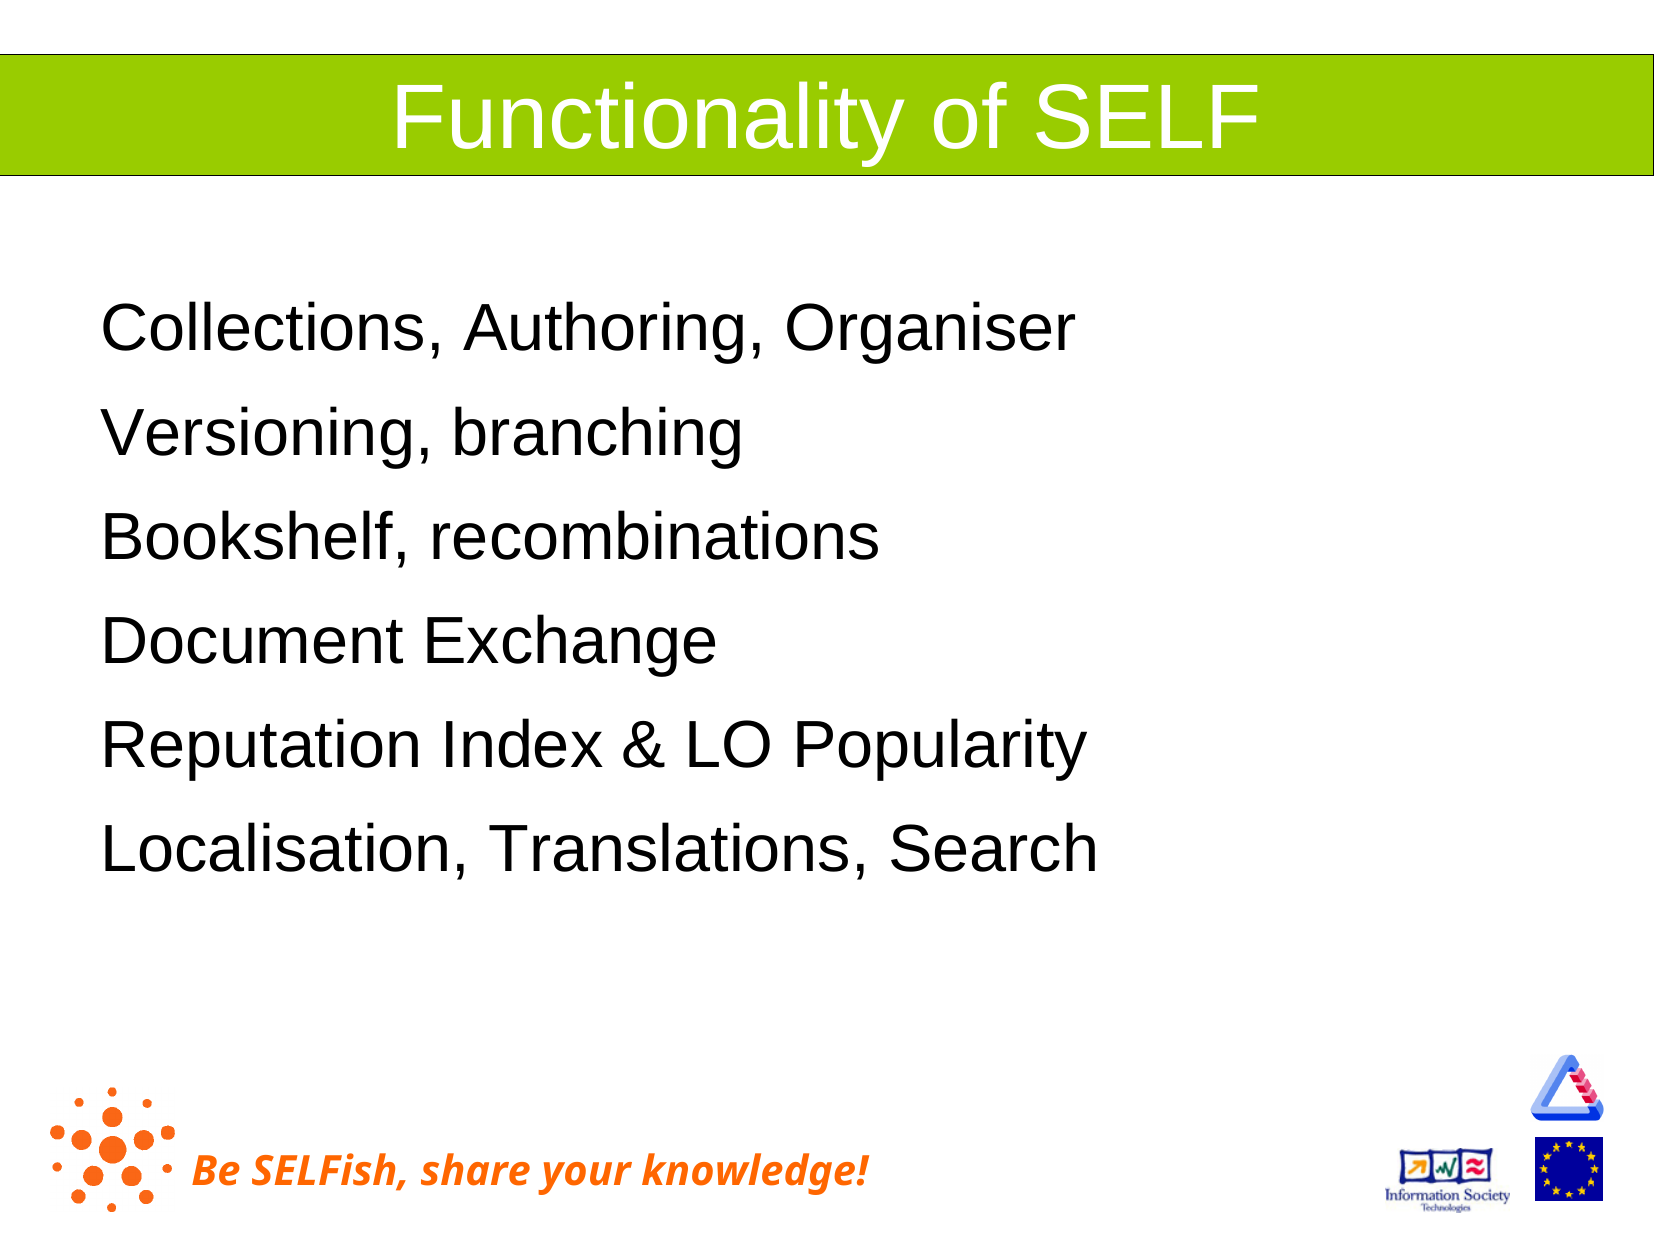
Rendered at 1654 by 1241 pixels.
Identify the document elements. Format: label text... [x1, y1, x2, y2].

picture [1530, 1054, 1604, 1122]
list Collections, Authoring, Organiser Versioning, branching Bookshelf, recombinations Document Exchange Reputation Index & LO Popularity Localisation, Translations, Search [82, 290, 1571, 1109]
title Functionality of SELF [82, 48, 1571, 185]
picture [1535, 1137, 1603, 1201]
picture [1385, 1148, 1510, 1213]
picture [50, 1087, 175, 1212]
